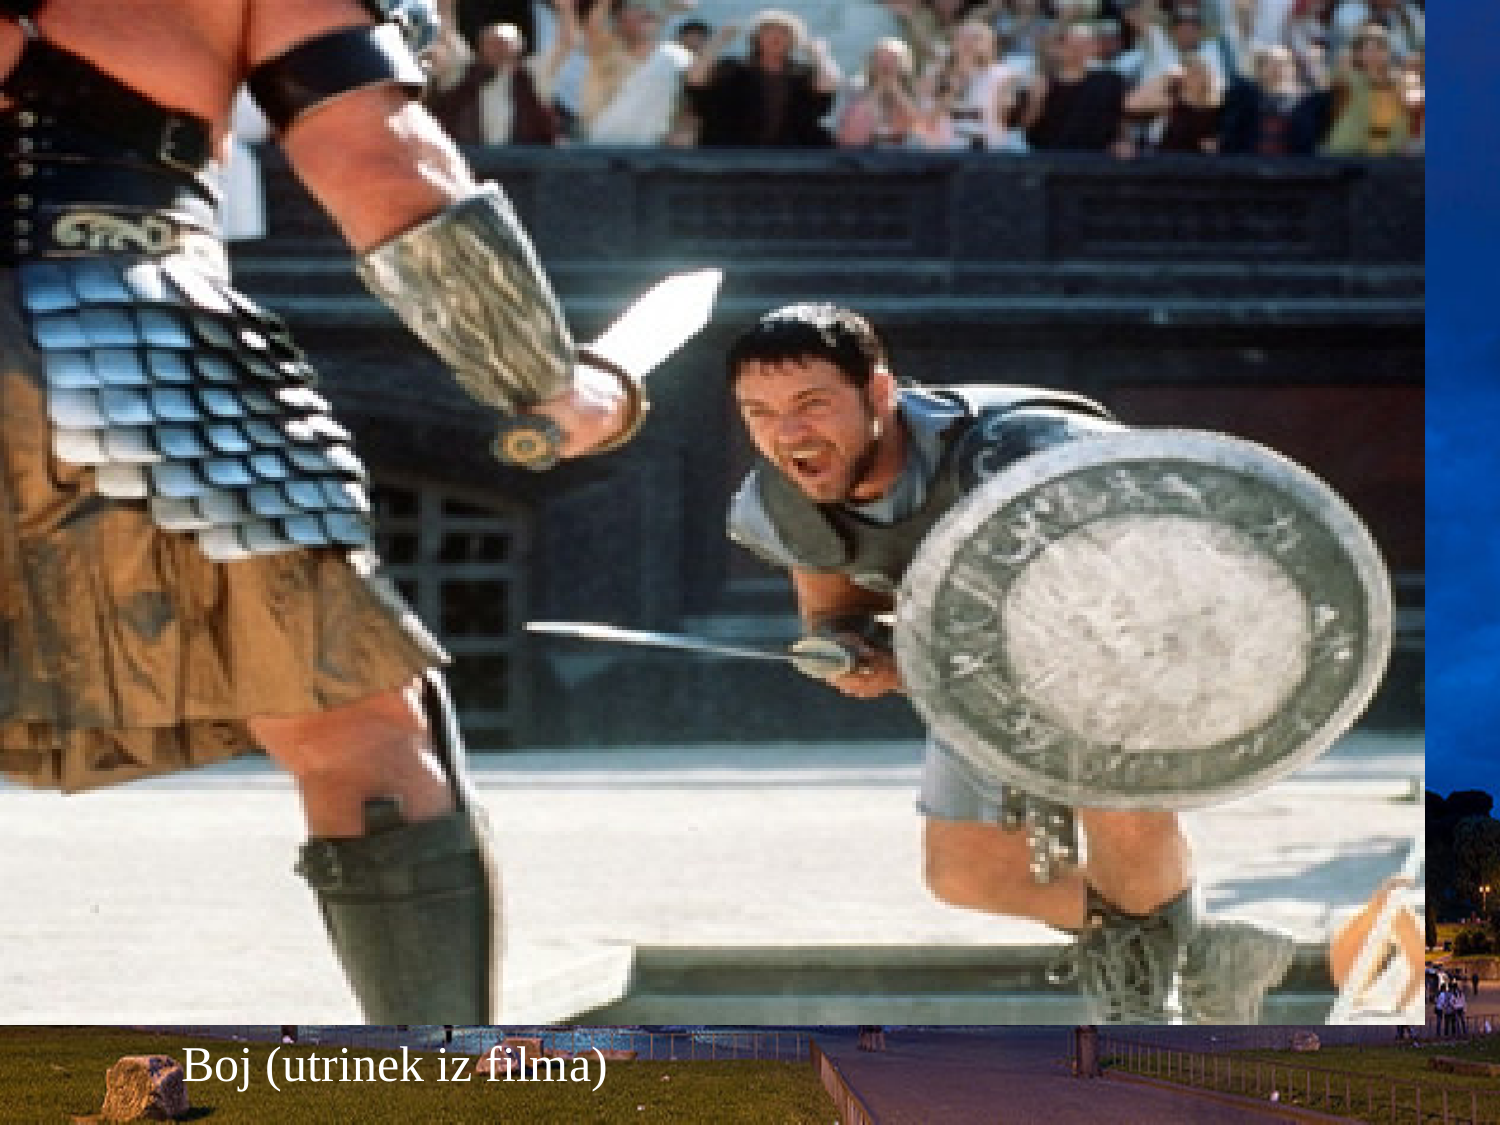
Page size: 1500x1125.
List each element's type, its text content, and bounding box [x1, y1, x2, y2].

picture [0, 0, 1500, 1125]
text_box Boj (utrinek iz filma) [174, 1025, 1075, 1125]
